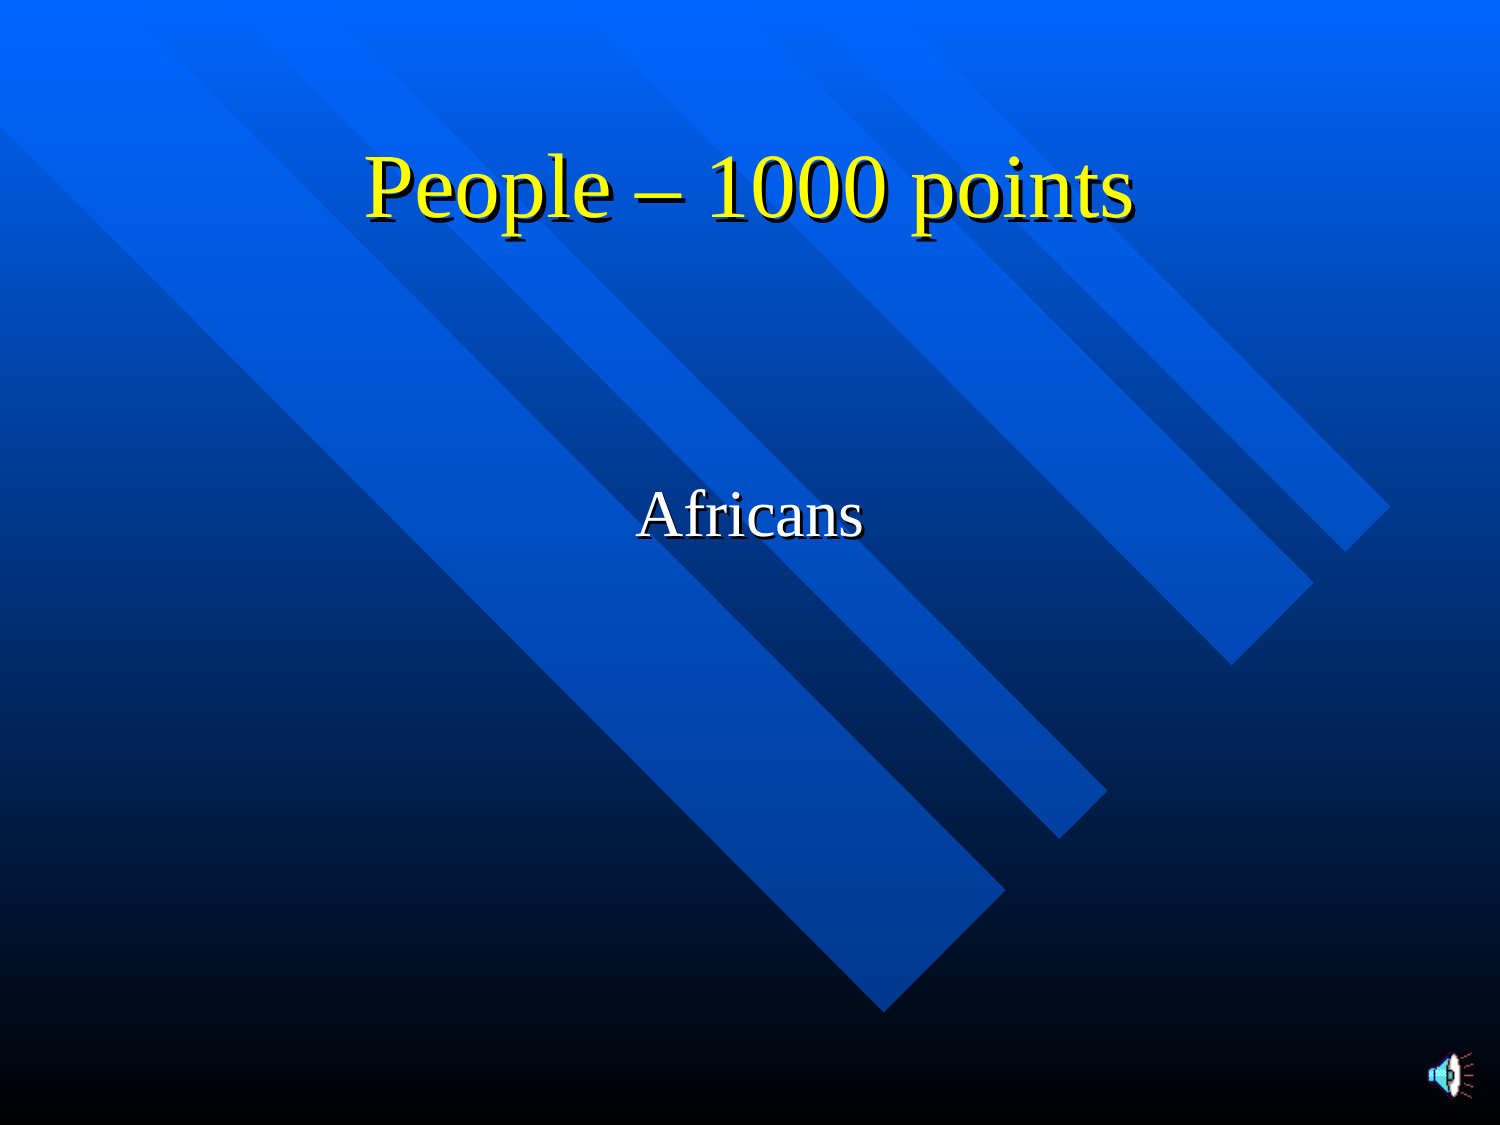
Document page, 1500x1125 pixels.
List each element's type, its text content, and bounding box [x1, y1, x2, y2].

subtitle Africans [225, 462, 1276, 751]
title People – 1000 points [112, 87, 1388, 275]
picture [1426, 1051, 1477, 1102]
